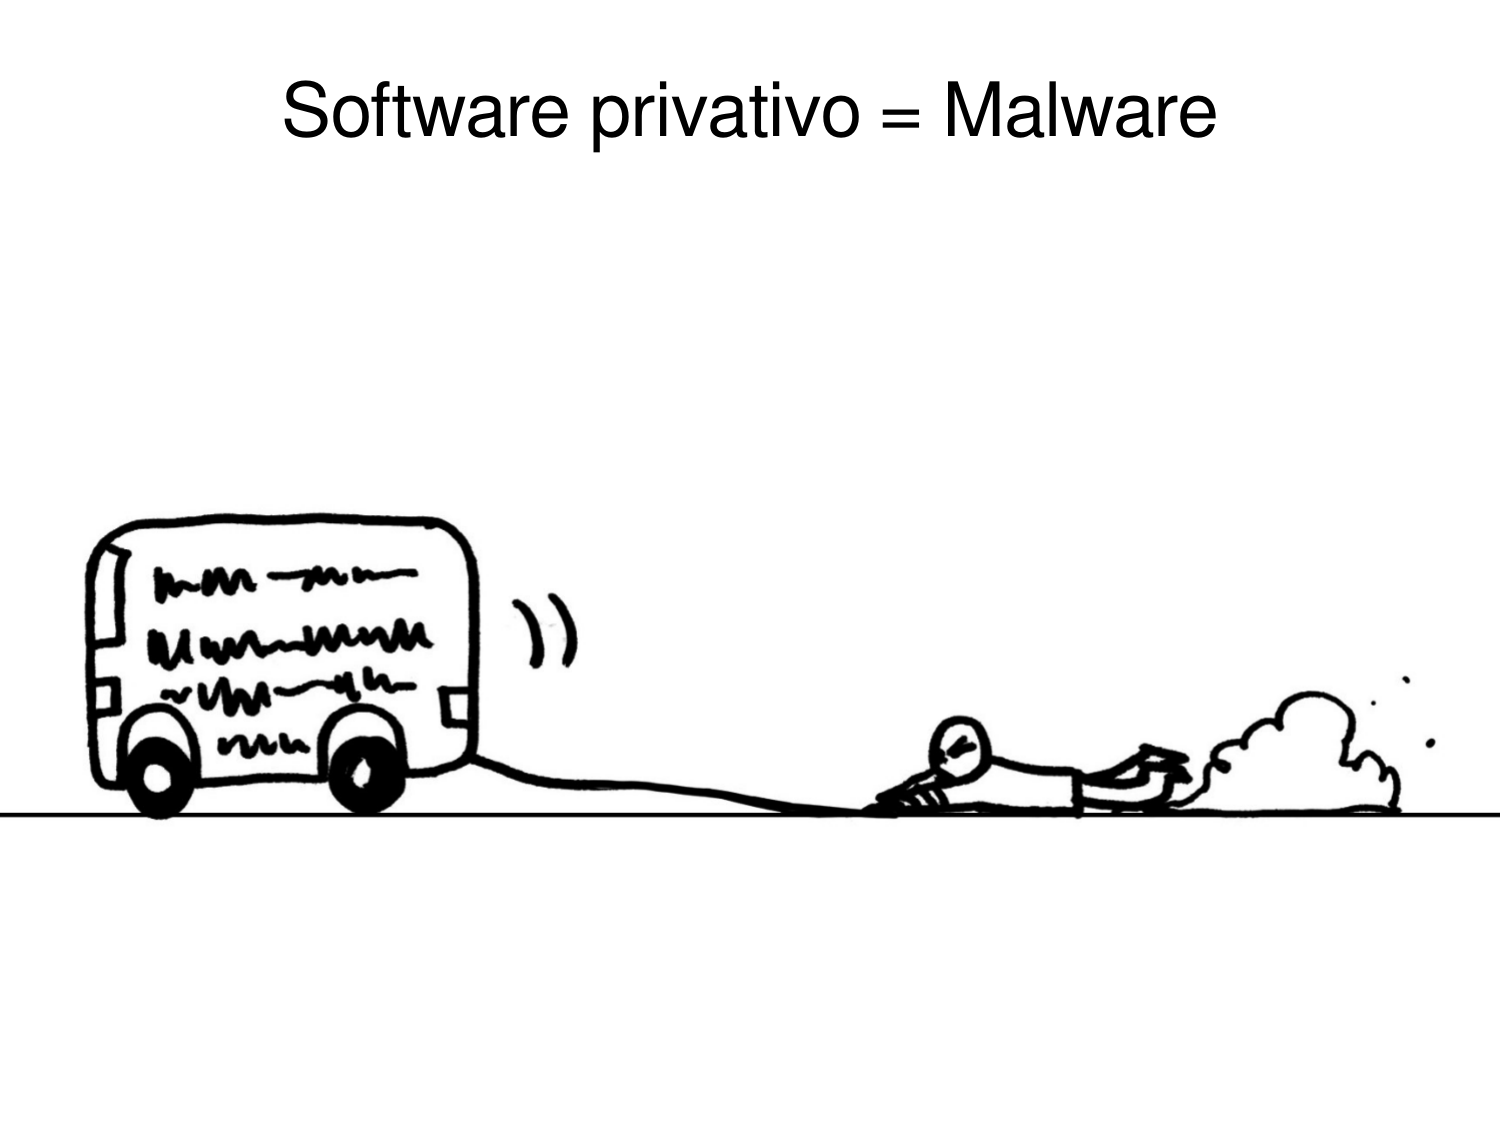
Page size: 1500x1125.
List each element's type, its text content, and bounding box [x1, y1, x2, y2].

text_box Software privativo = Malware [56, 60, 1444, 249]
picture [0, 414, 1500, 935]
